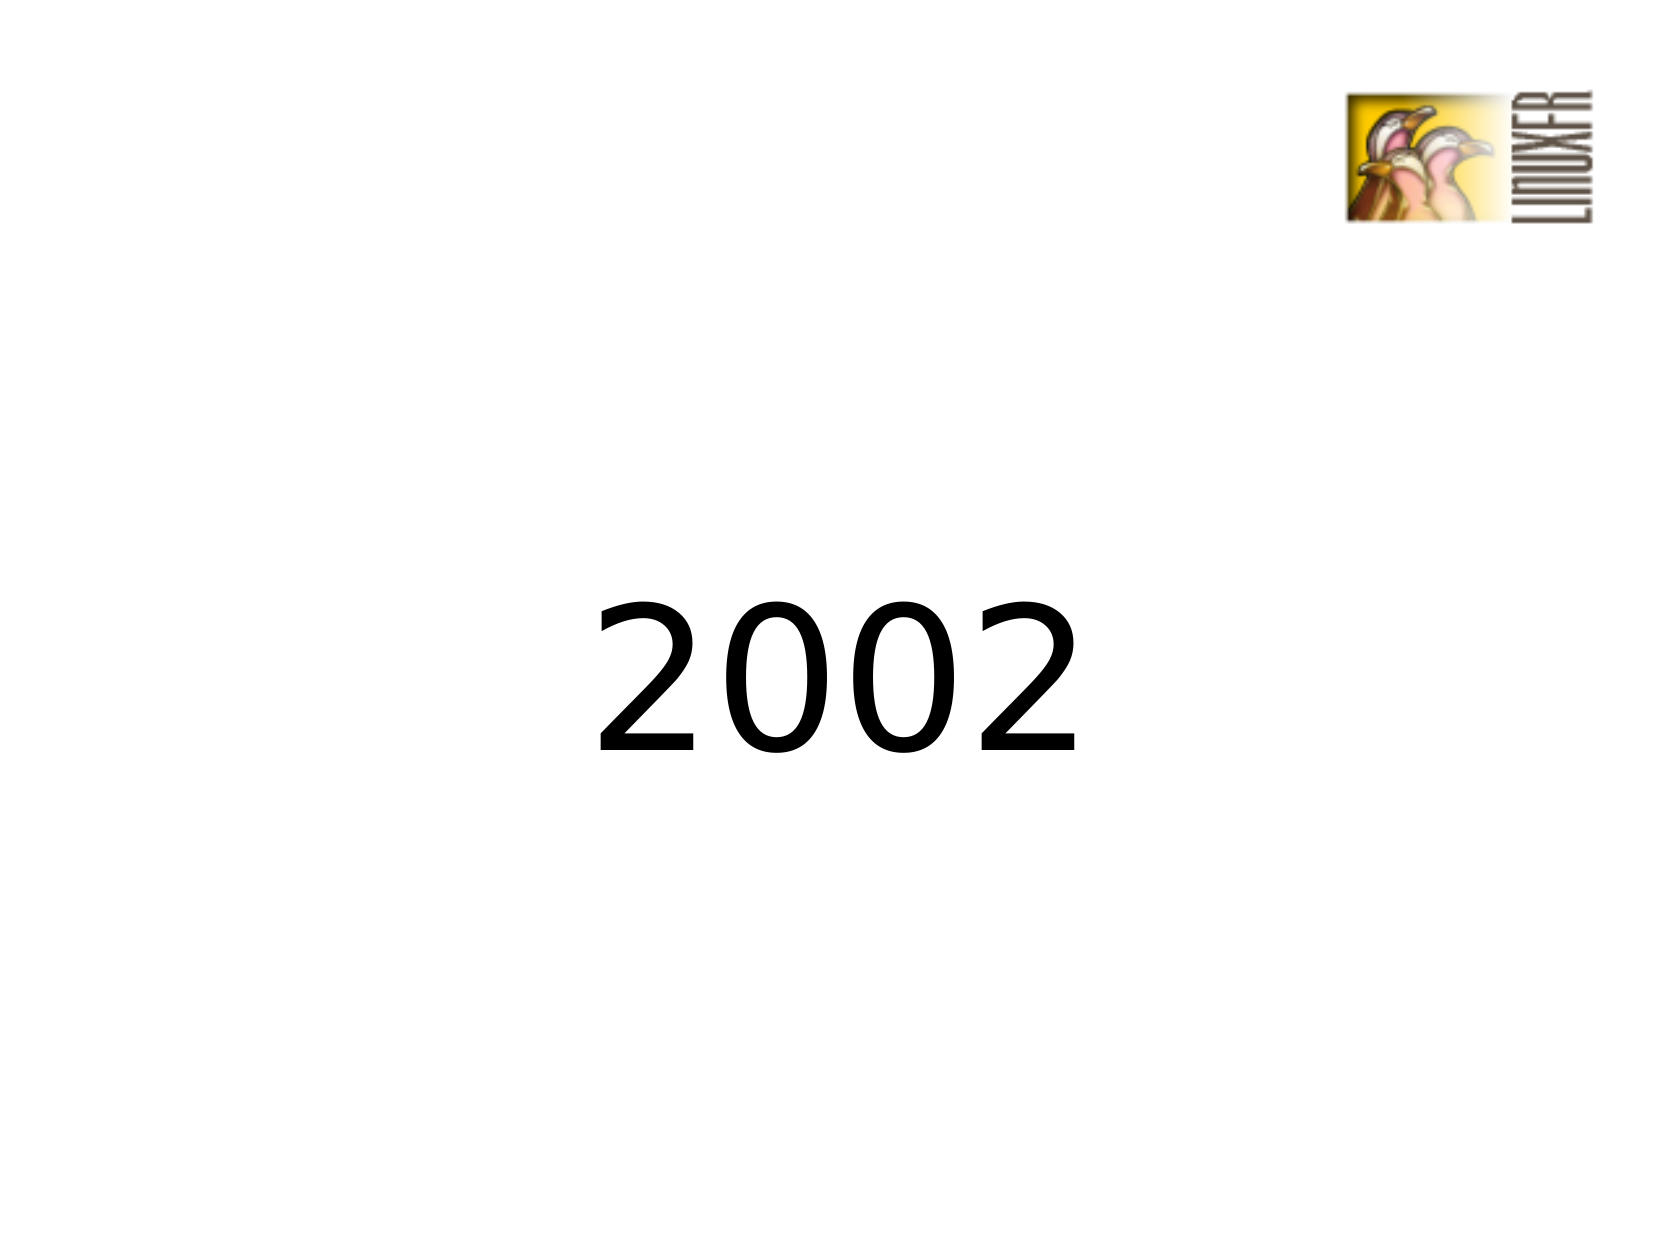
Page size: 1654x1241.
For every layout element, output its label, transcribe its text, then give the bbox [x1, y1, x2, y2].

subtitle 2002 [54, 259, 1628, 1103]
picture [1341, 88, 1601, 229]
